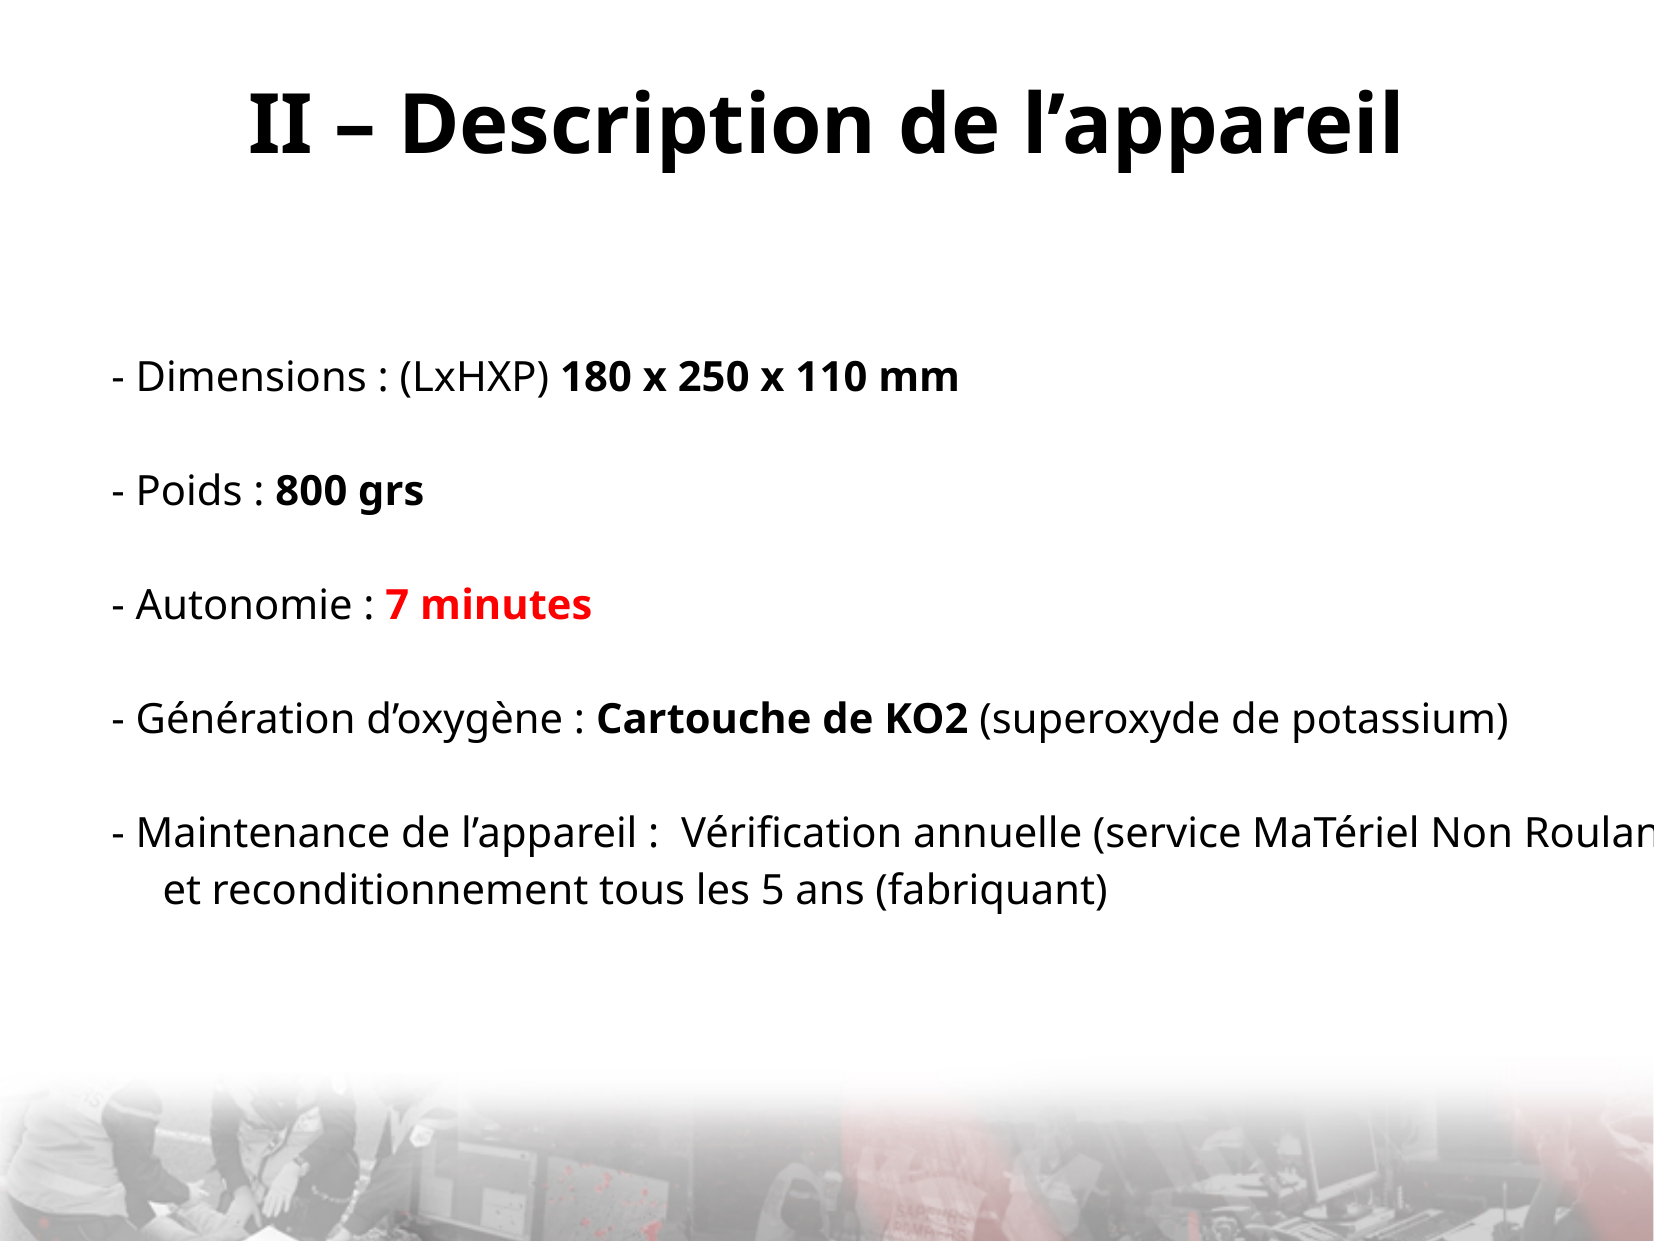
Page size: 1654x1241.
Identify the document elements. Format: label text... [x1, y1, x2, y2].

title II – Description de l’appareil [82, 40, 1571, 201]
picture [0, 11, 1654, 1241]
